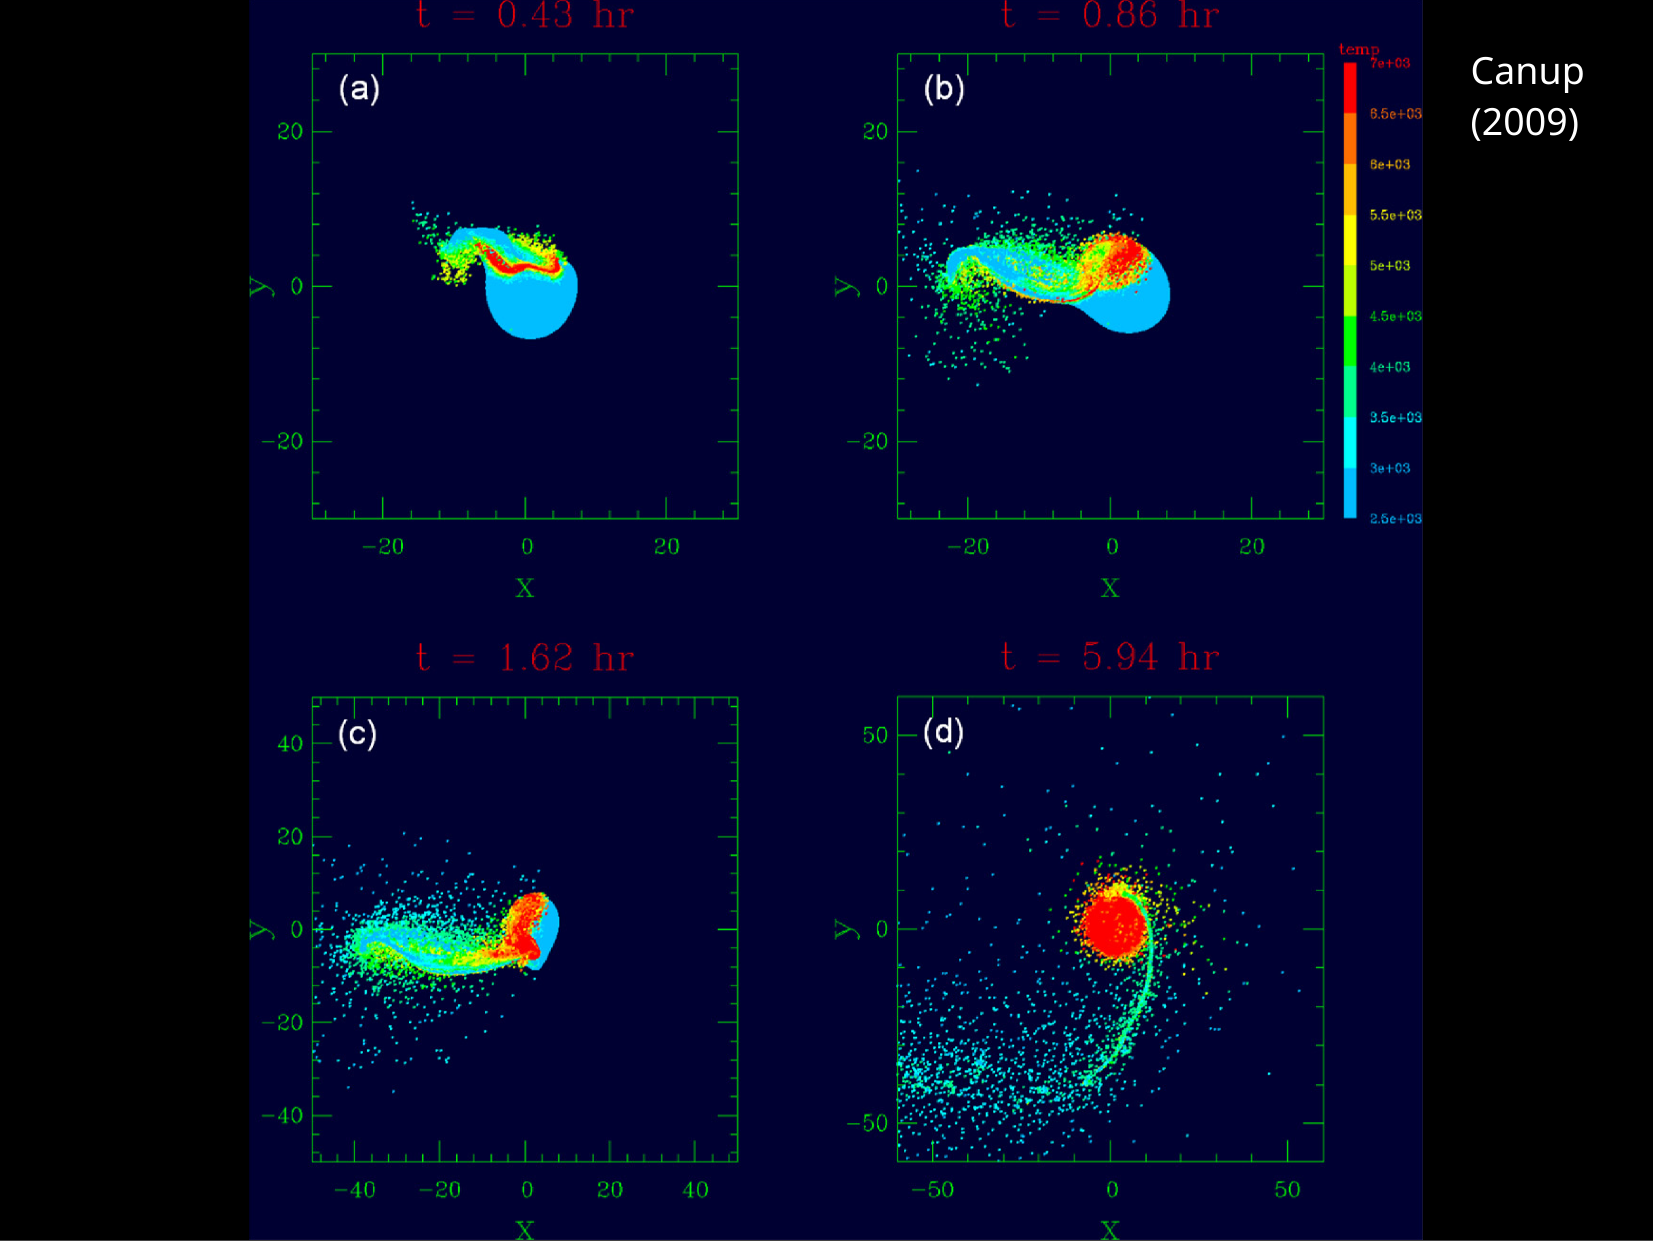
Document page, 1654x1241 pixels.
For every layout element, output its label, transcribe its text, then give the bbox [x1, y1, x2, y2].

text_box Canup (2009) [1455, 36, 1589, 147]
text_box [0, 0, 1653, 1241]
picture [249, 0, 1423, 1240]
